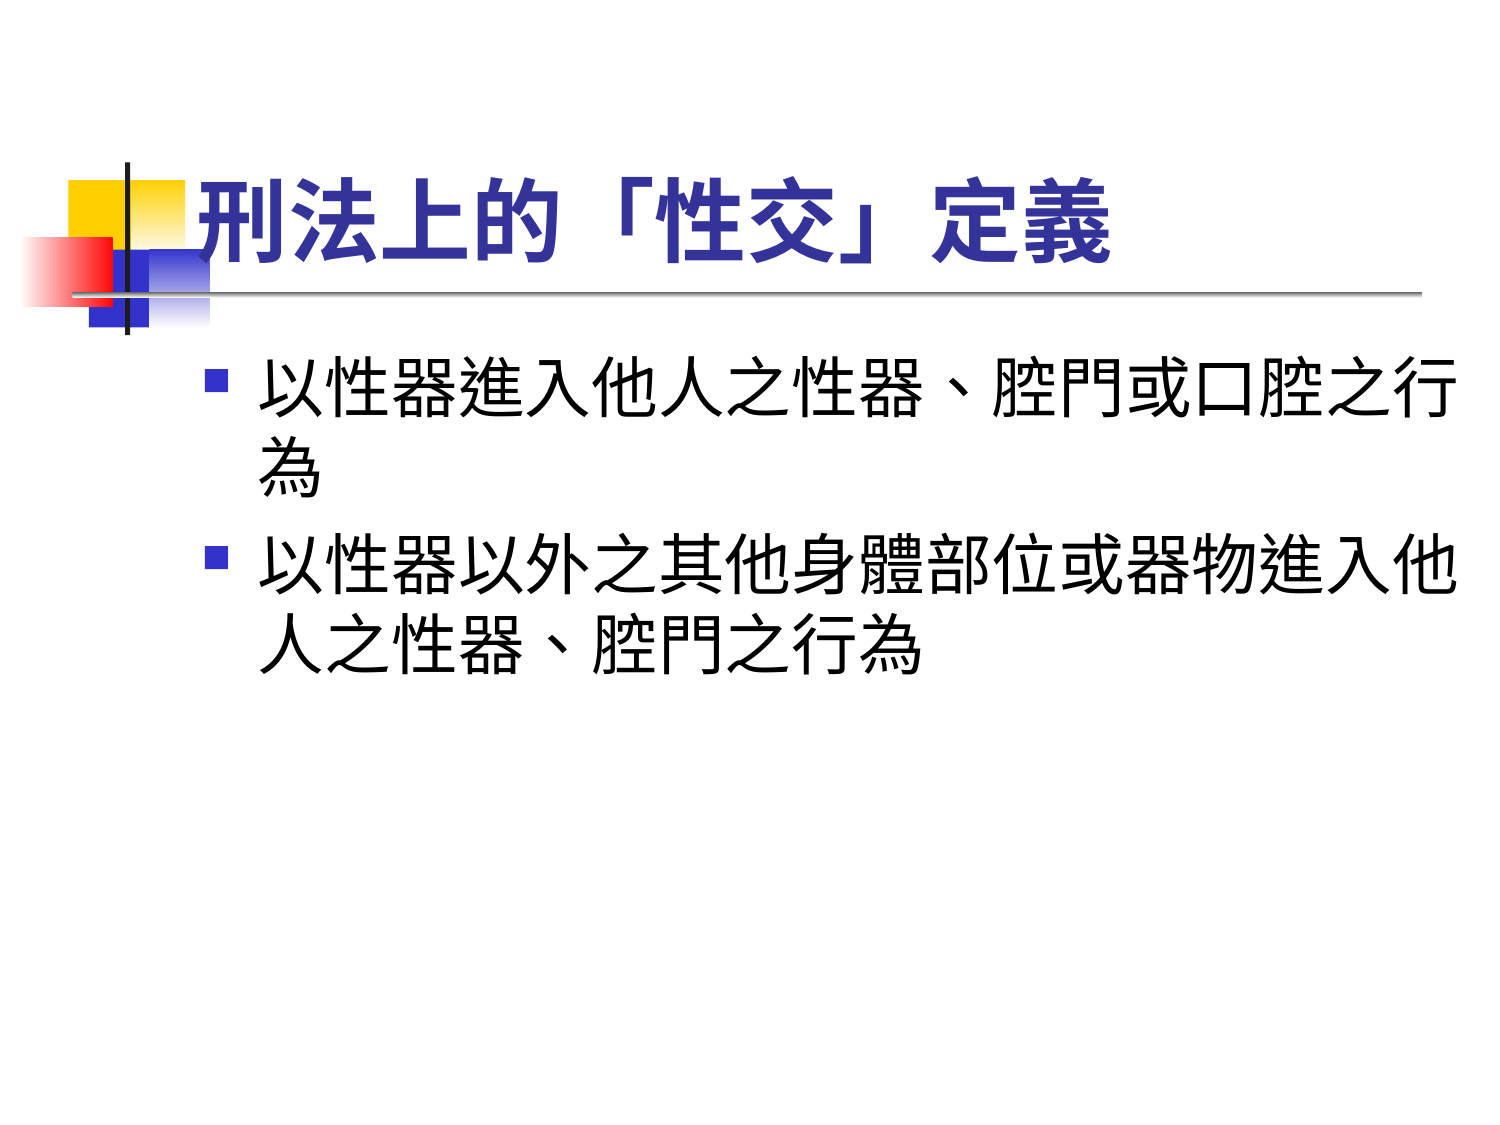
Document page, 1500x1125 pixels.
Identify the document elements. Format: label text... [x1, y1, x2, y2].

title 刑法上的「性交」定義 [188, 101, 1468, 289]
list 以性器進入他人之性器、腔門或口腔之行為 以性器以外之其他身體部位或器物進入他人之性器、腔門之行為 [193, 331, 1469, 1007]
